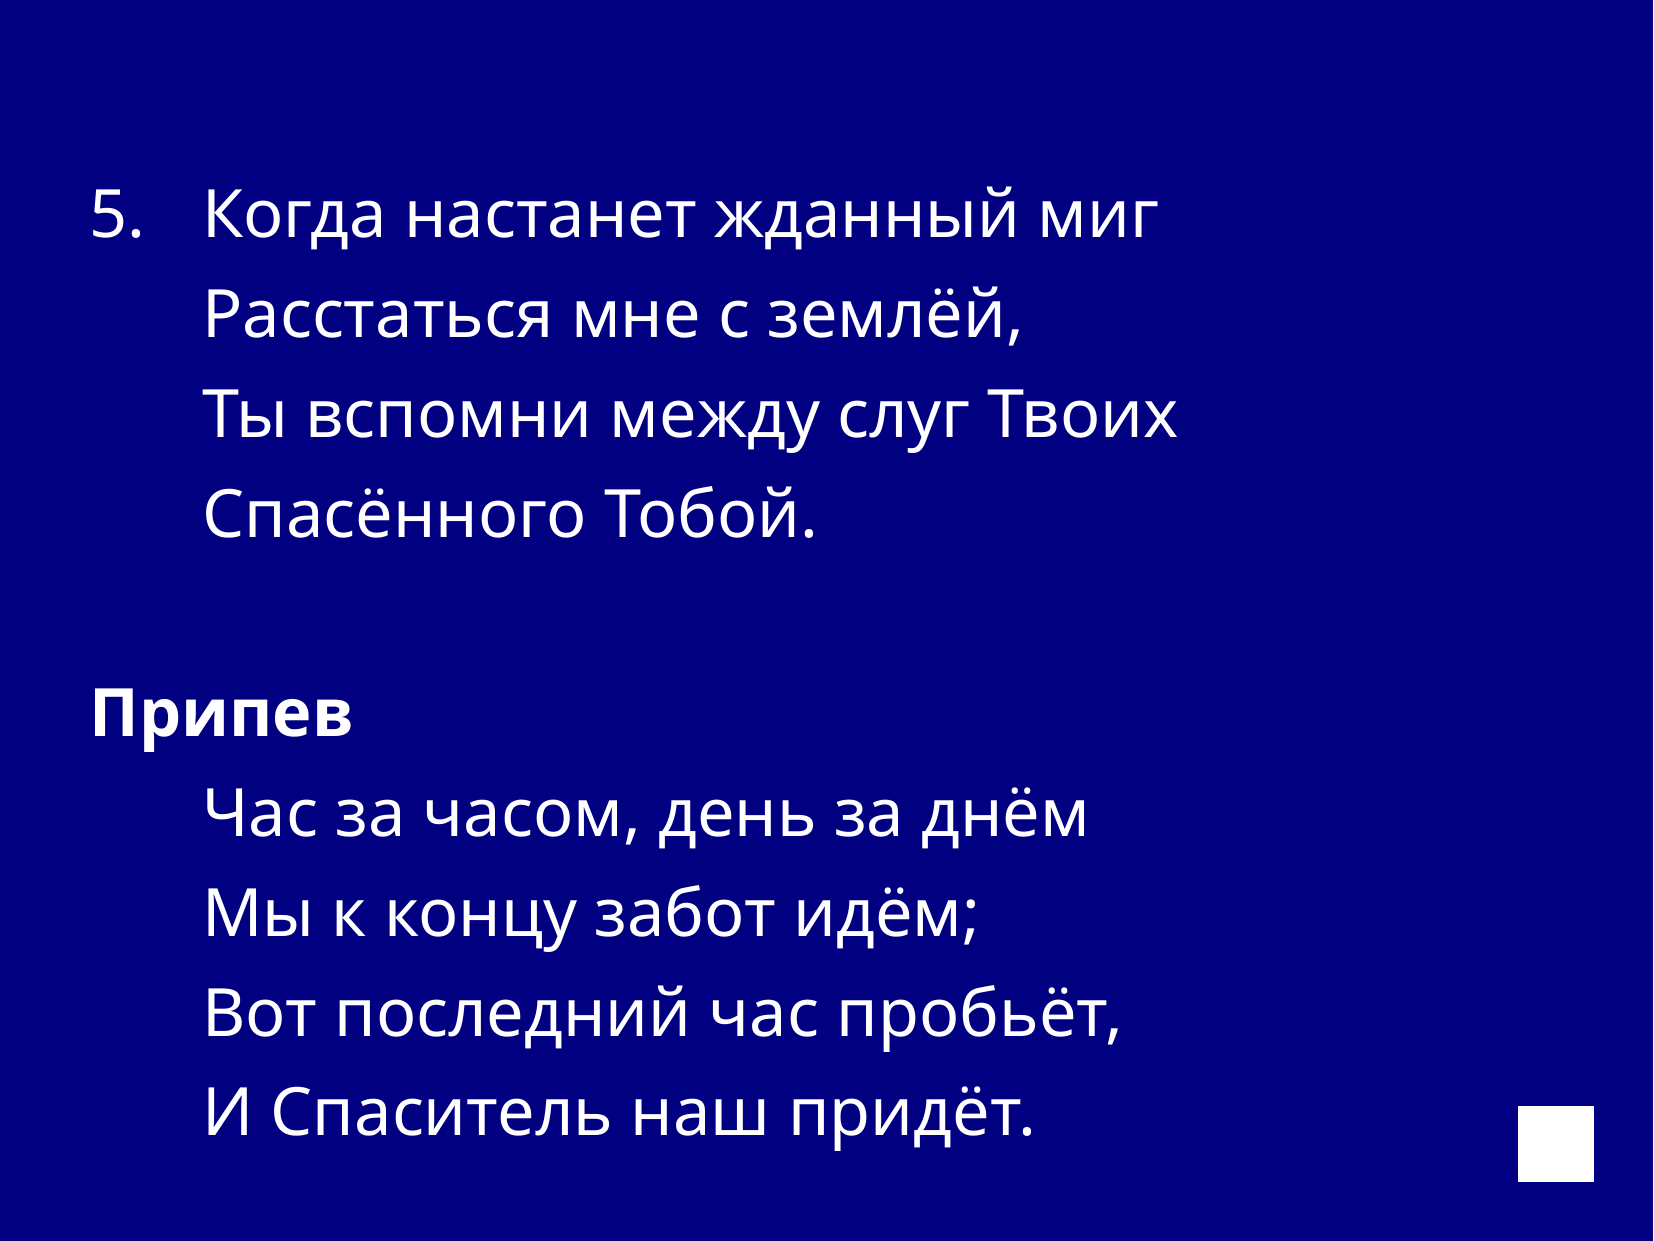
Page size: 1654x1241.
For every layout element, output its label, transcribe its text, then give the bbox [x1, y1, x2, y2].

text_box 5. Когда настанет жданный миг Расстаться мне с землёй, Ты вспомни между слуг Твоих Спасённого Тобой. Припев Час за часом, день за днём Мы к концу забот идём; Вот последний час пробьёт, И Спаситель наш придёт. [75, 150, 1576, 1163]
text_box [1518, 1106, 1594, 1182]
